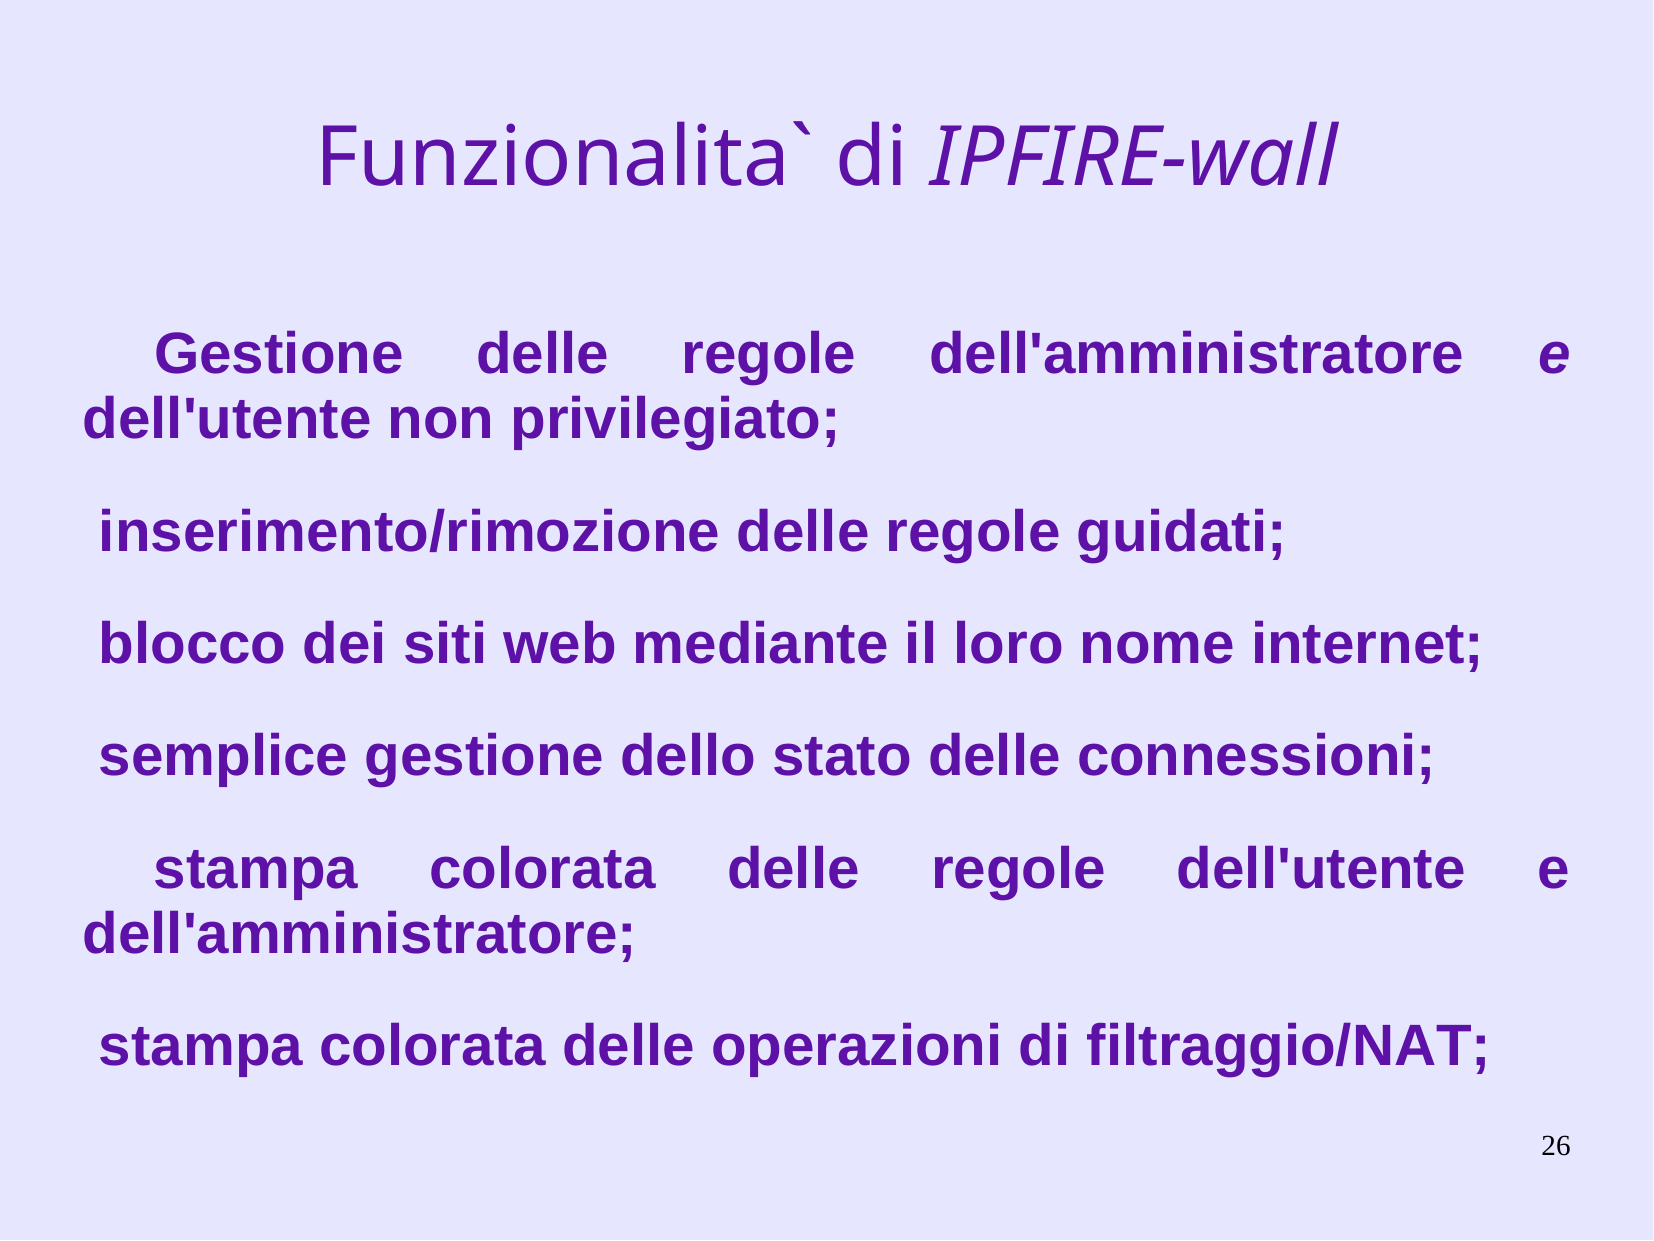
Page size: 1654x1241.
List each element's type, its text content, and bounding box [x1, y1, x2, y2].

subtitle Gestione delle regole dell'amministratore e dell'utente non privilegiato; inserimento/rimozione delle regole guidati; blocco dei siti web mediante il loro nome internet; semplice gestione dello stato delle connessioni; stampa colorata delle regole dell'utente e dell'amministratore; stampa colorata delle operazioni di filtraggio/NAT; [82, 290, 1571, 1109]
title Funzionalita` di IPFIRE-wall [82, 49, 1571, 257]
